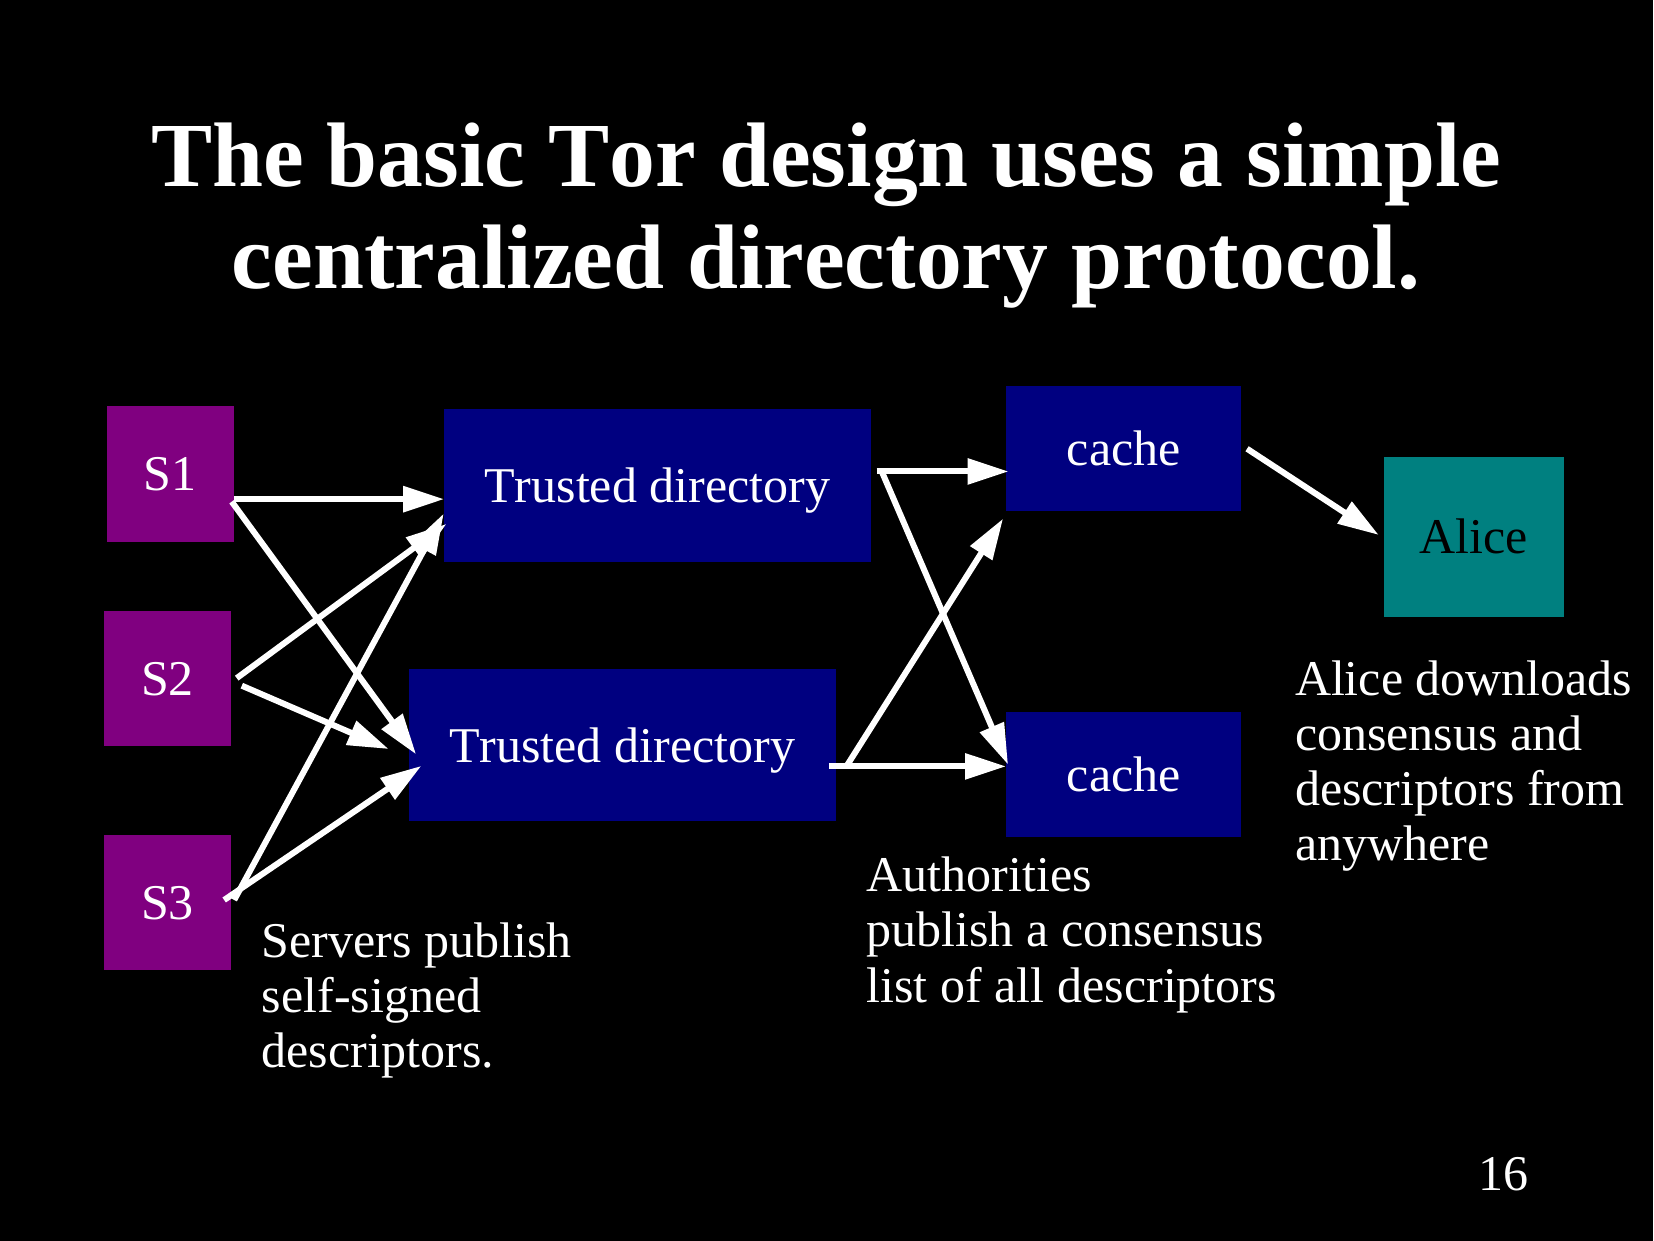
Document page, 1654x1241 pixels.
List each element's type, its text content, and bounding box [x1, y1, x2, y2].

text_box Alice downloads consensus and descriptors from anywhere [1294, 650, 1633, 872]
title The basic Tor design uses a simple centralized directory protocol. [121, 95, 1534, 318]
text_box [251, 680, 408, 877]
text_box S3 [103, 834, 232, 971]
text_box Trusted directory [408, 668, 837, 822]
text_box Alice [1383, 456, 1565, 618]
text_box [237, 500, 443, 613]
text_box S2 [103, 610, 232, 747]
text_box Authorities publish a consensus list of all descriptors [866, 847, 1298, 1029]
text_box [32, 302, 1532, 1135]
text_box Servers publish self-signed descriptors. [261, 912, 573, 1095]
text_box [853, 622, 1005, 765]
text_box [323, 552, 417, 666]
text_box cache [1005, 711, 1242, 838]
text_box cache [1005, 385, 1242, 512]
text_box S1 [106, 405, 235, 543]
text_box Trusted directory [443, 408, 872, 563]
text_box [128, 513, 353, 890]
